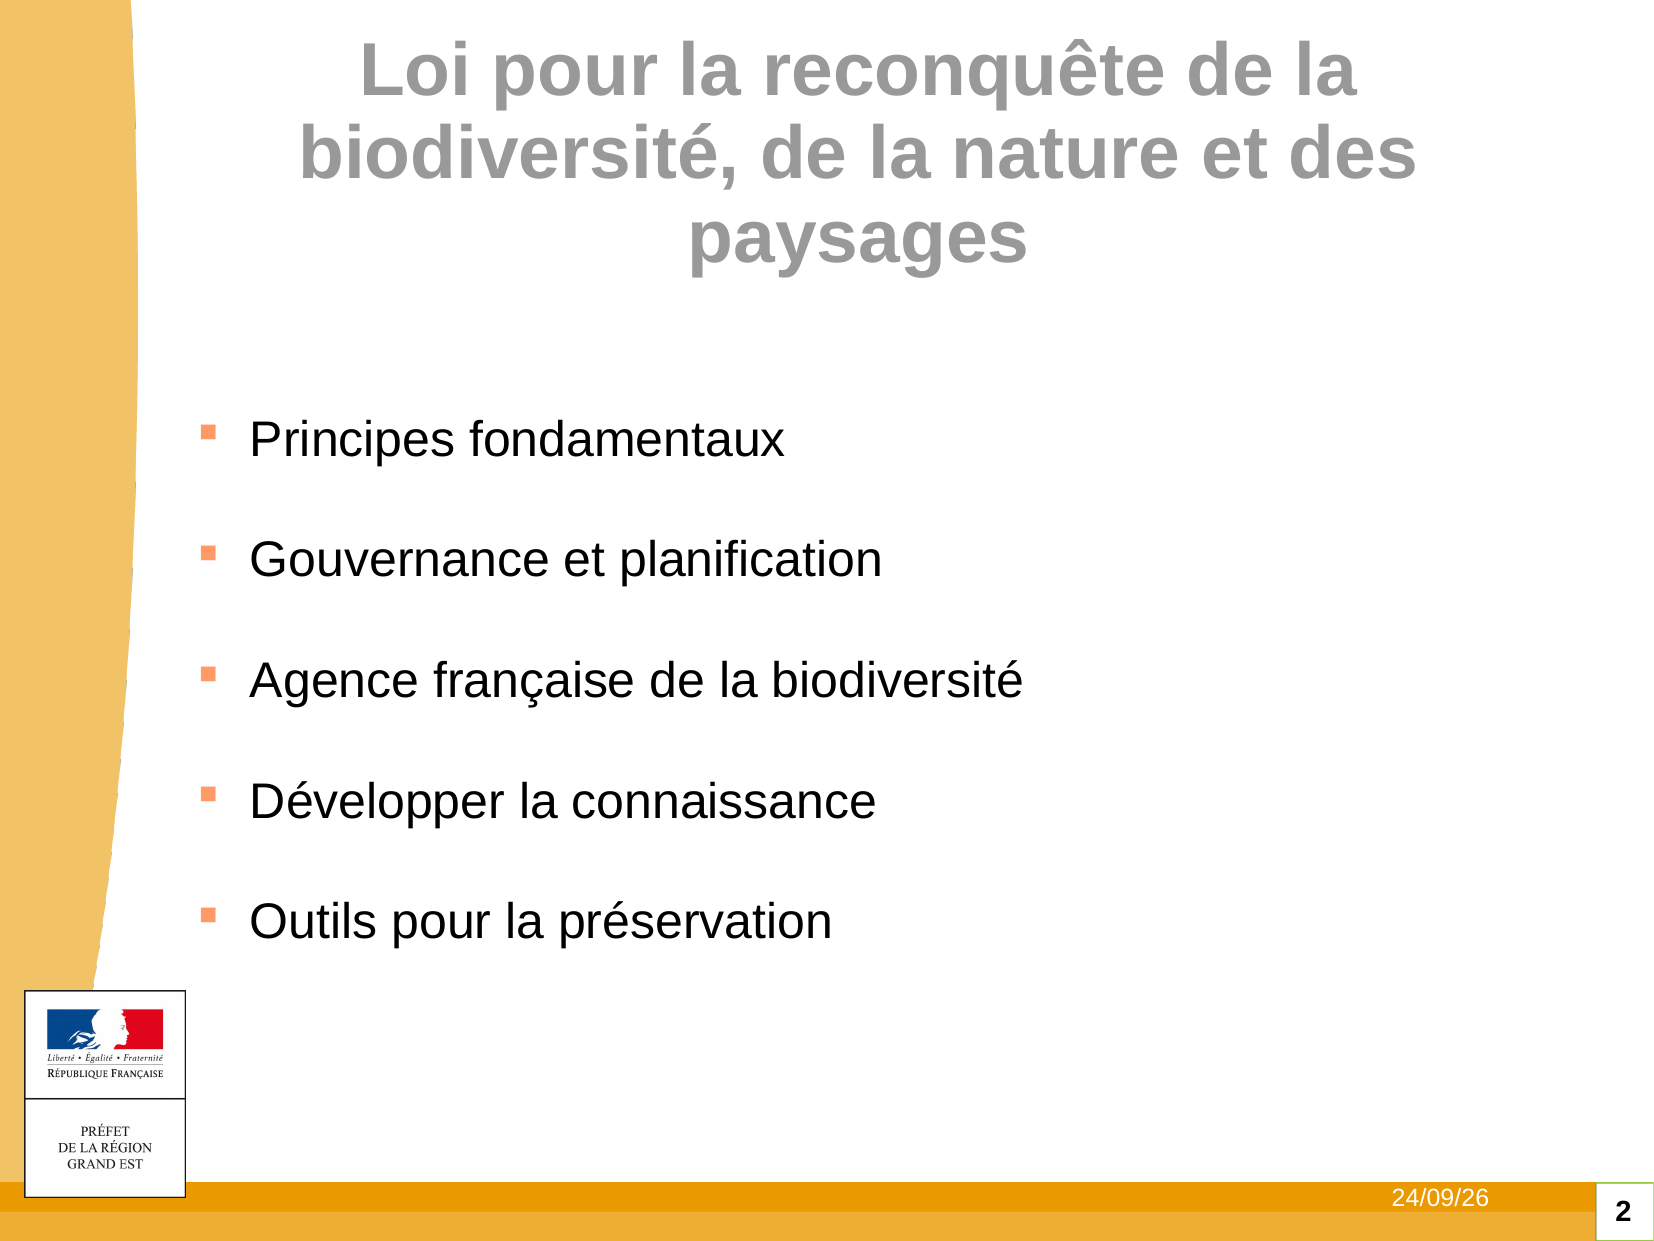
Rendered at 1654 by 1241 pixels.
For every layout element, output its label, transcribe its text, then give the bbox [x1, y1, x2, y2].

picture [0, 0, 1654, 1241]
list Principes fondamentaux Gouvernance et planification Agence française de la biodiversité Développer la connaissance Outils pour la préservation [179, 290, 1509, 1010]
title Loi pour la reconquête de la biodiversité, de la nature et des paysages [146, 26, 1571, 279]
